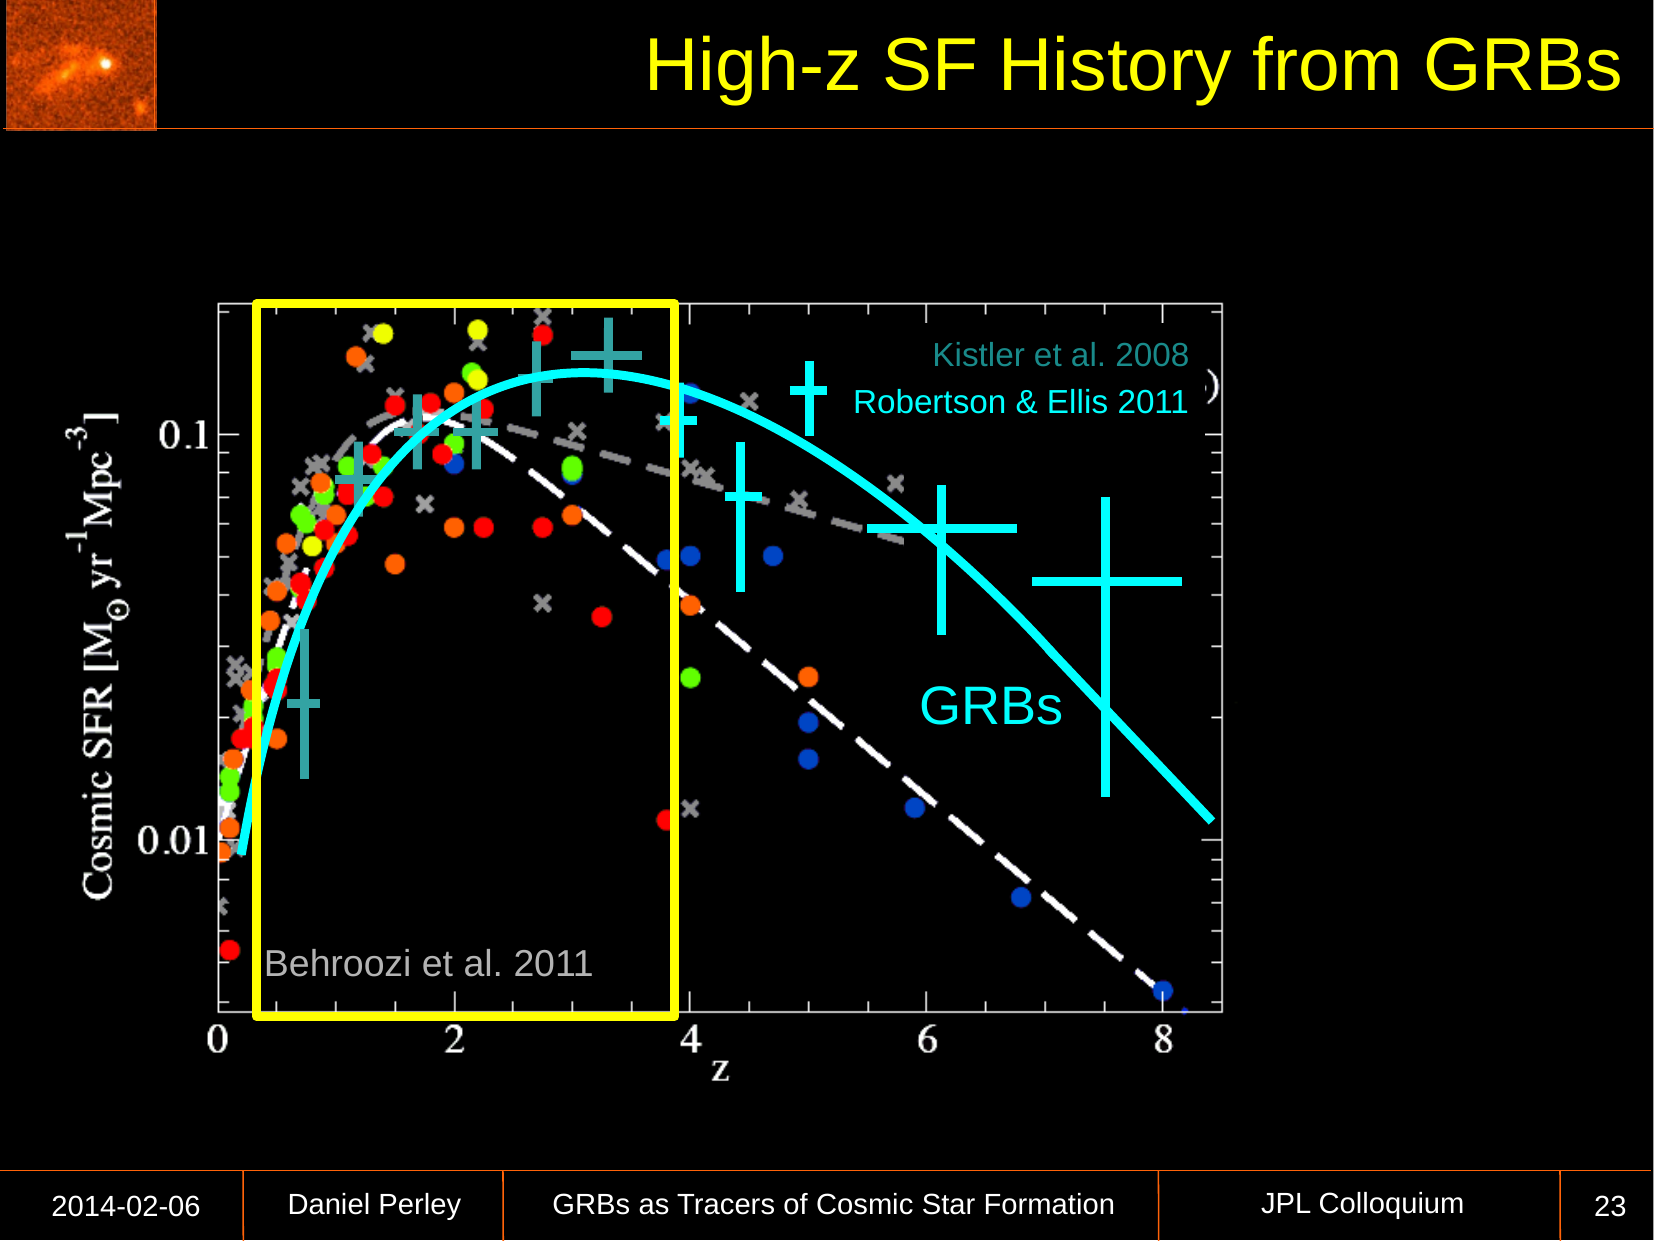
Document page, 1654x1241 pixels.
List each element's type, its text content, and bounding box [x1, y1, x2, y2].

title High-z SF History from GRBs [337, 21, 1624, 108]
text_box Behroozi et al. 2011 [249, 935, 662, 1048]
text_box GRBs [904, 668, 1096, 744]
picture [7, 0, 154, 128]
text_box [904, 533, 1052, 661]
text_box Behroozi et al. 2011 [261, 935, 662, 1012]
text_box [904, 323, 1205, 328]
picture [41, 285, 1253, 1086]
text_box Kistler et al. 2008 [791, 328, 1205, 381]
text_box [904, 428, 1205, 661]
text_box Robertson & Ellis 2011 [791, 381, 1205, 428]
